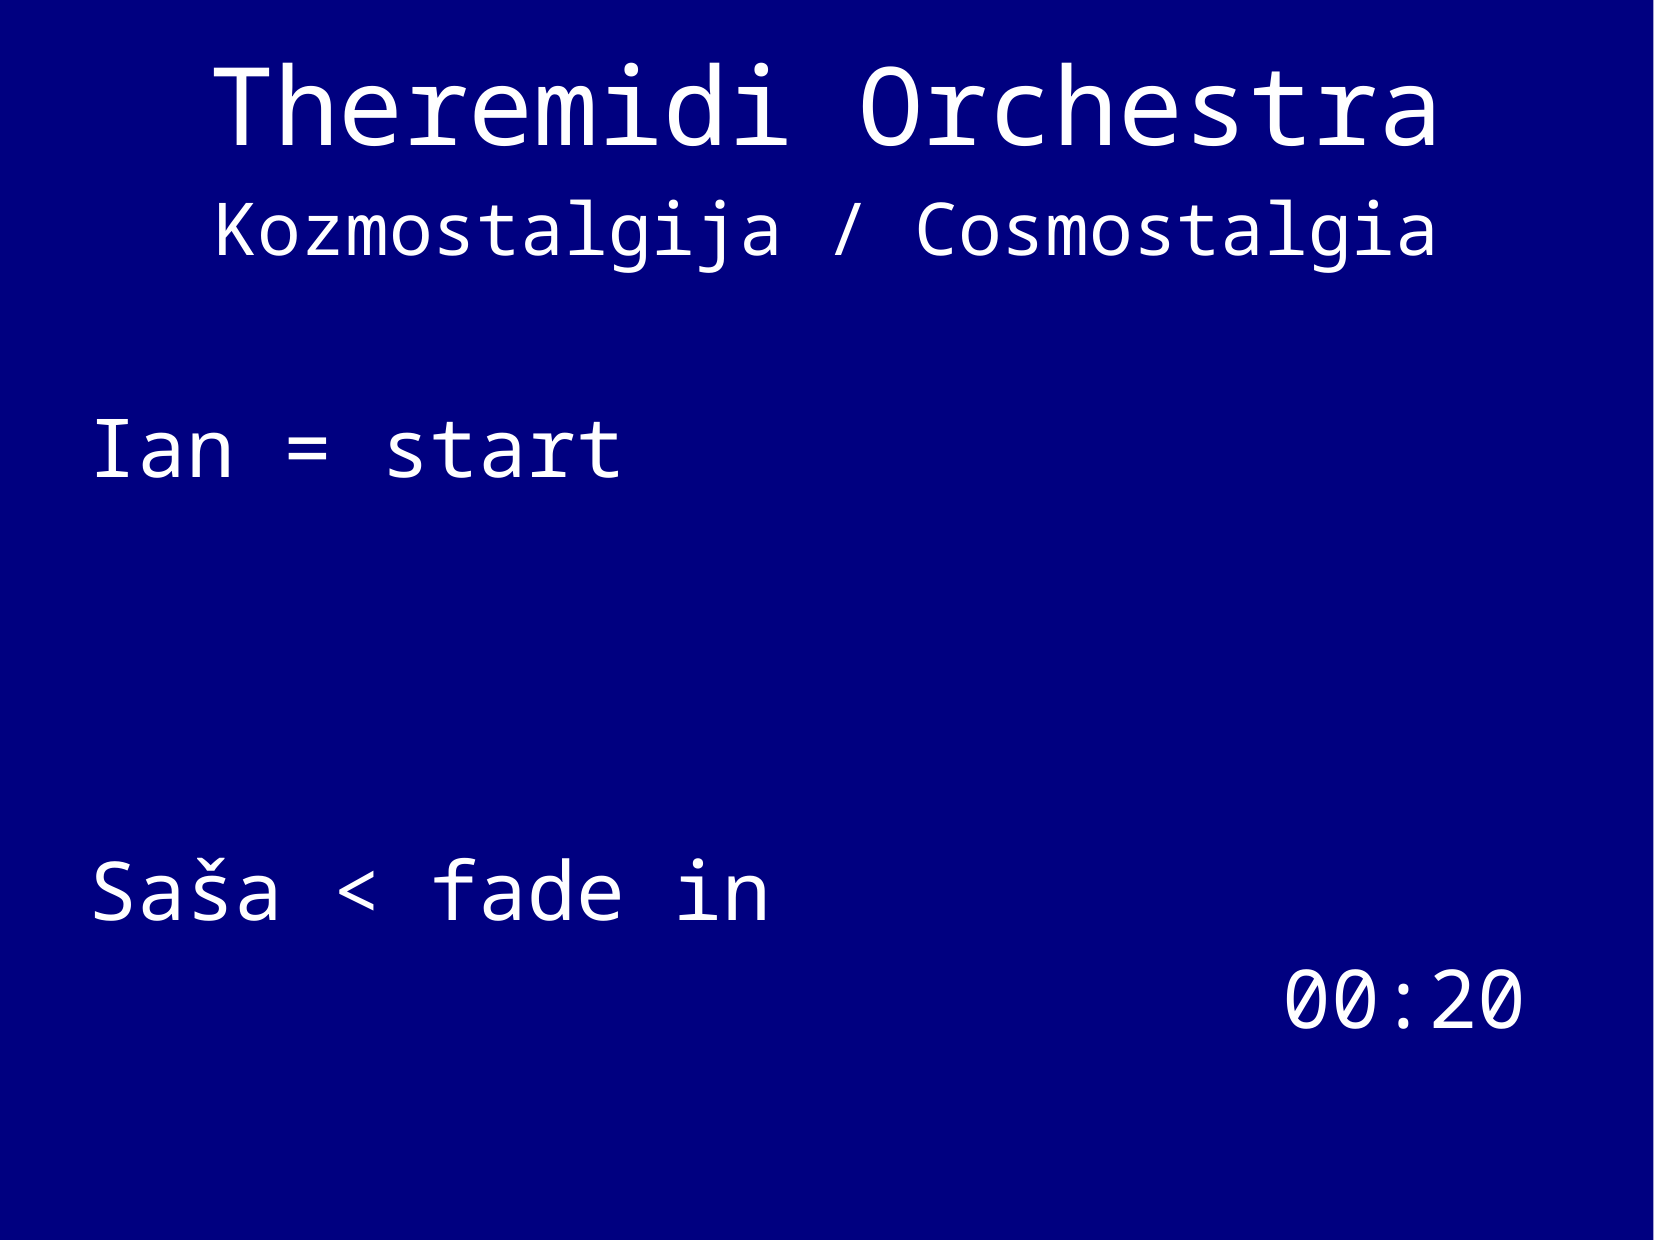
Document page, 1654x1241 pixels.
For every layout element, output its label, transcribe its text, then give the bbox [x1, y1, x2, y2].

title Theremidi Orchestra Kozmostalgija / Cosmostalgia [82, 49, 1571, 257]
subtitle Ian = start Saša < fade in [88, 272, 1566, 1063]
text_box 00:20 [1282, 900, 1620, 1096]
